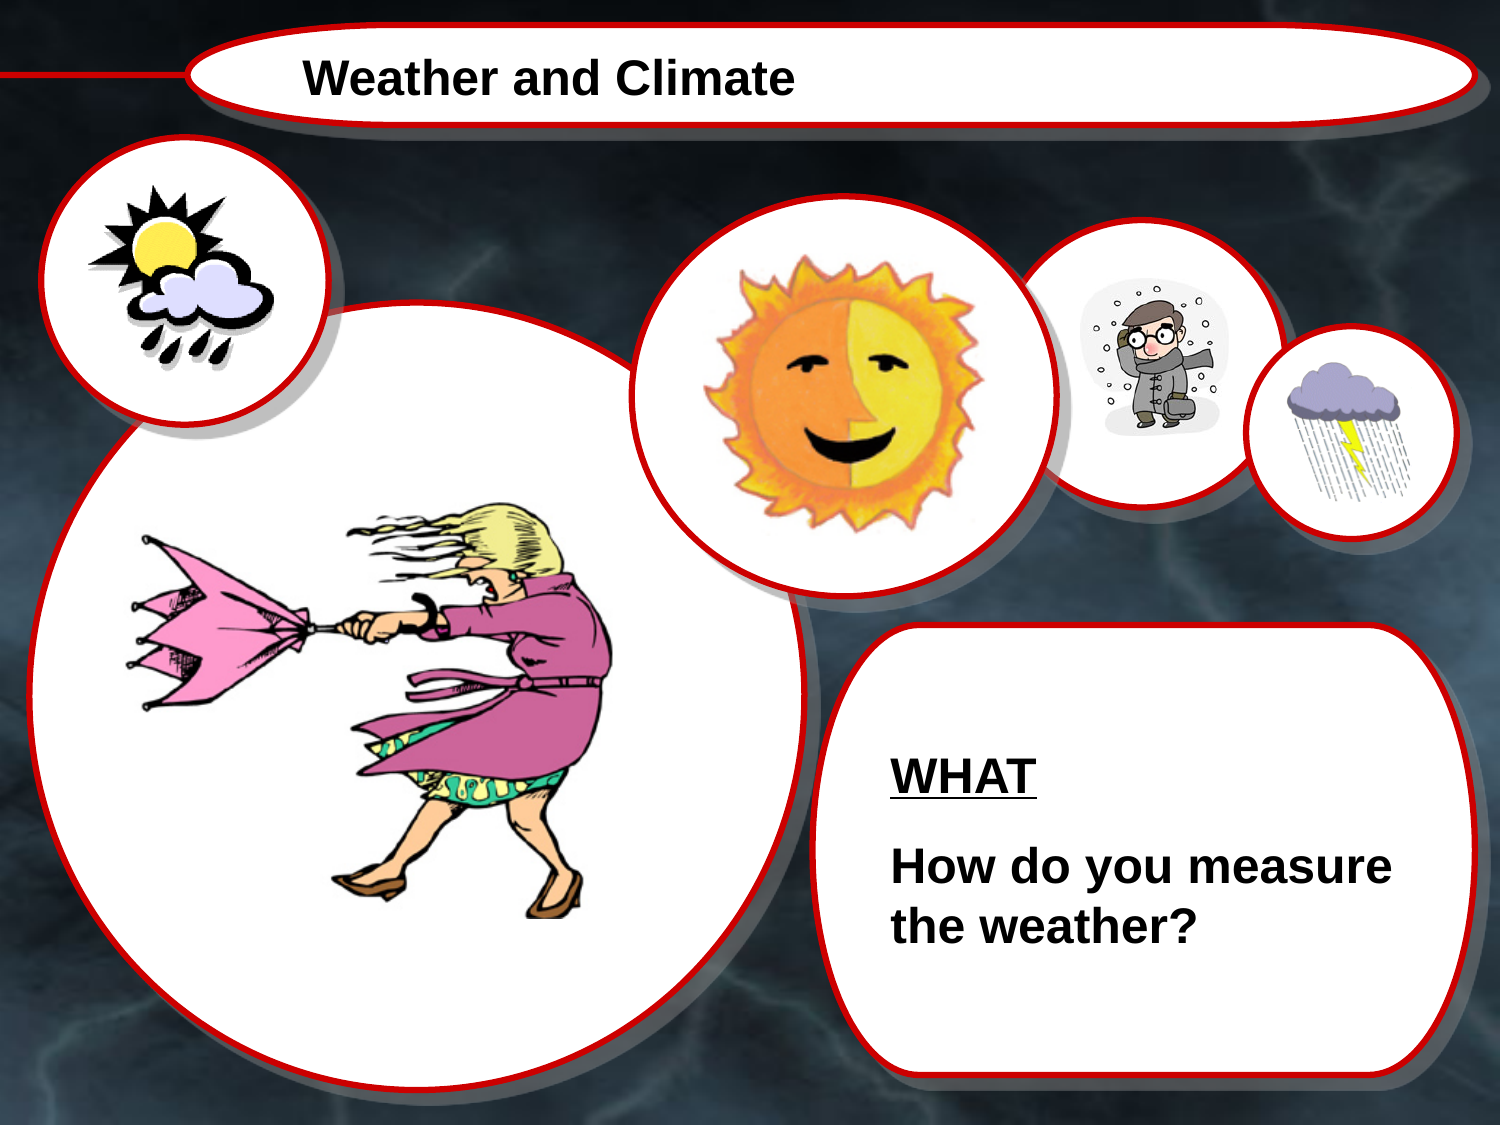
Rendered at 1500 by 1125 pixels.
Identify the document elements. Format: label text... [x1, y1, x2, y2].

text_box [187, 24, 1475, 125]
picture [88, 184, 275, 372]
text_box Weather and Climate [287, 37, 1388, 113]
picture [702, 253, 987, 536]
text_box WHAT How do you measure the weather? [875, 736, 1431, 964]
text_box [812, 624, 1475, 1076]
picture [123, 491, 633, 919]
picture [1286, 361, 1412, 504]
text_box [29, 137, 1457, 1091]
picture [1080, 278, 1229, 436]
